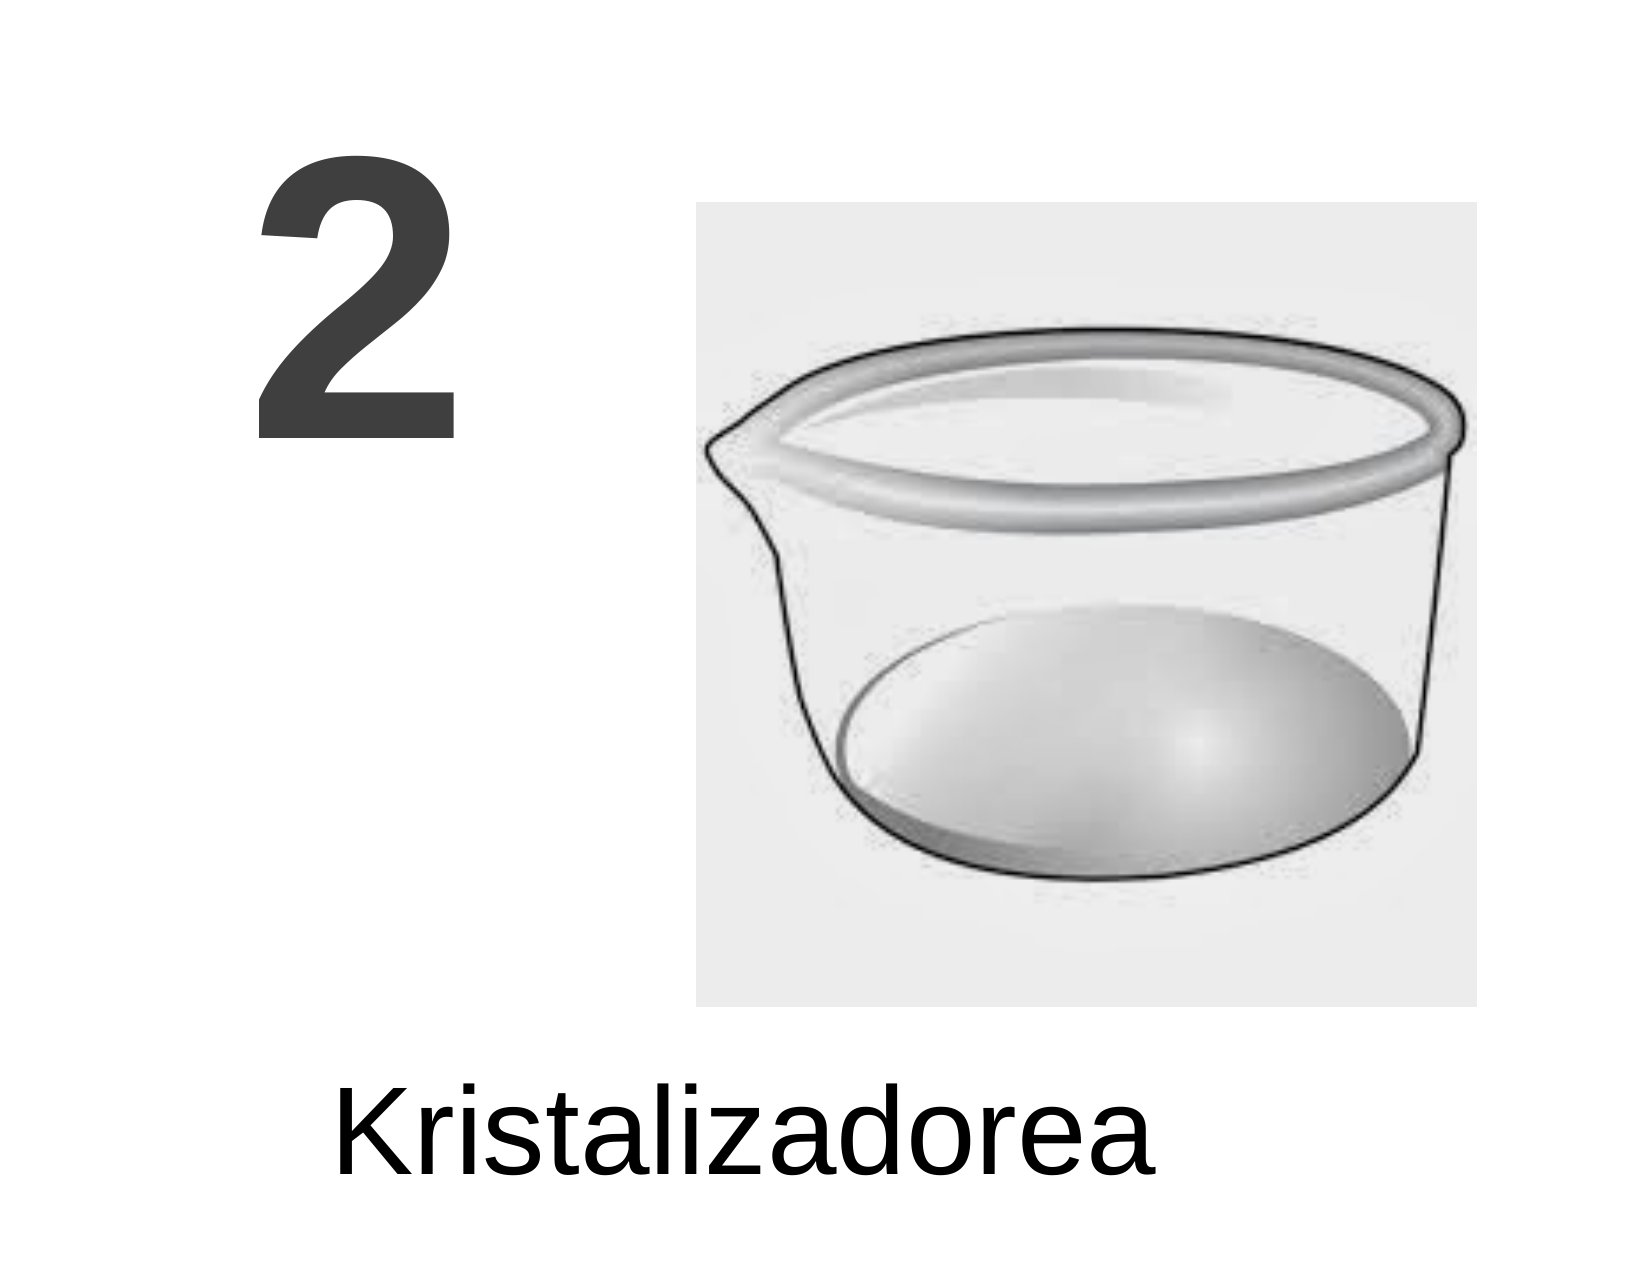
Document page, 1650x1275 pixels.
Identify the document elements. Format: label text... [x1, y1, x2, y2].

text_box Kristalizadorea [315, 1042, 1427, 1209]
picture [696, 202, 1477, 1007]
text_box 2 [91, 83, 625, 534]
